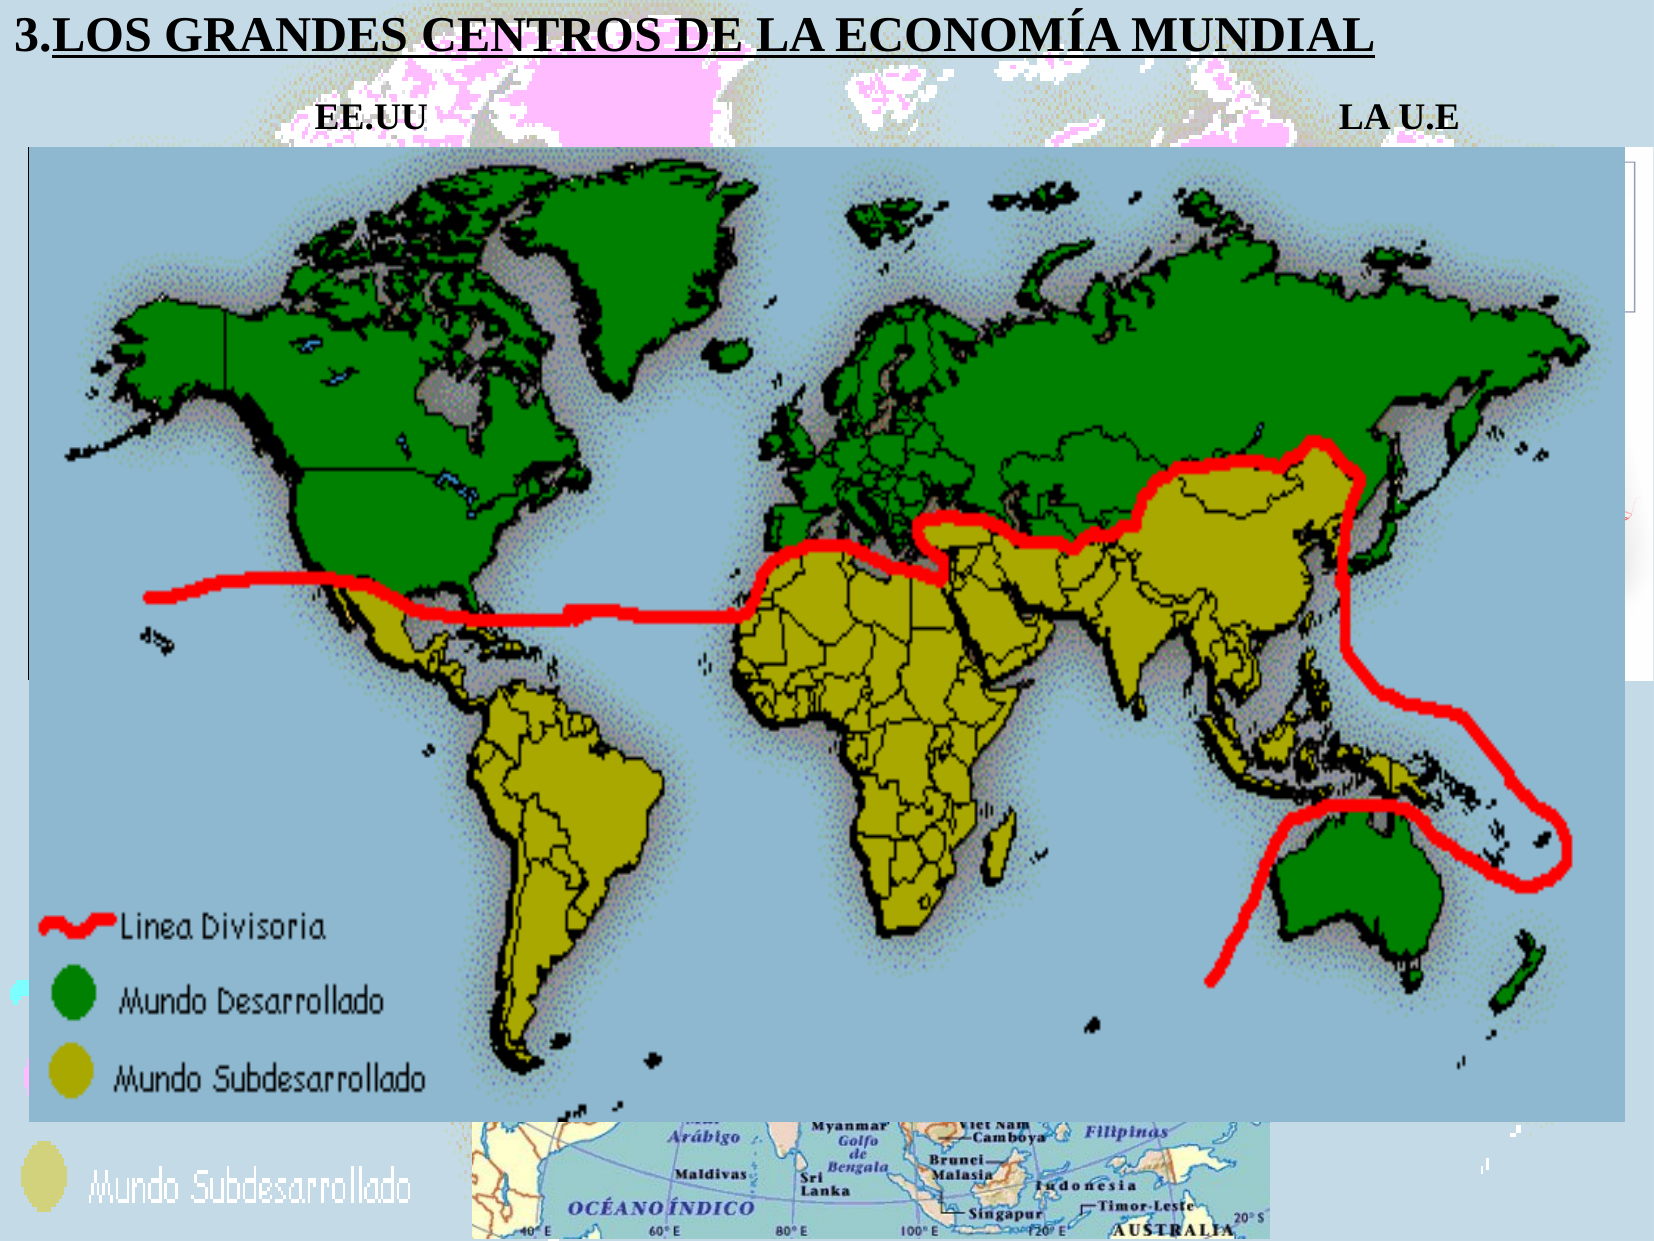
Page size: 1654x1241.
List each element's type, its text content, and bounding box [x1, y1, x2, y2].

text_box LA U.E [1324, 88, 1475, 146]
text_box EE.UU [299, 88, 443, 146]
text_box 3.LOS GRANDES CENTROS DE LA ECONOMÍA MUNDIAL [0, 0, 1391, 72]
picture [0, 0, 1654, 1241]
